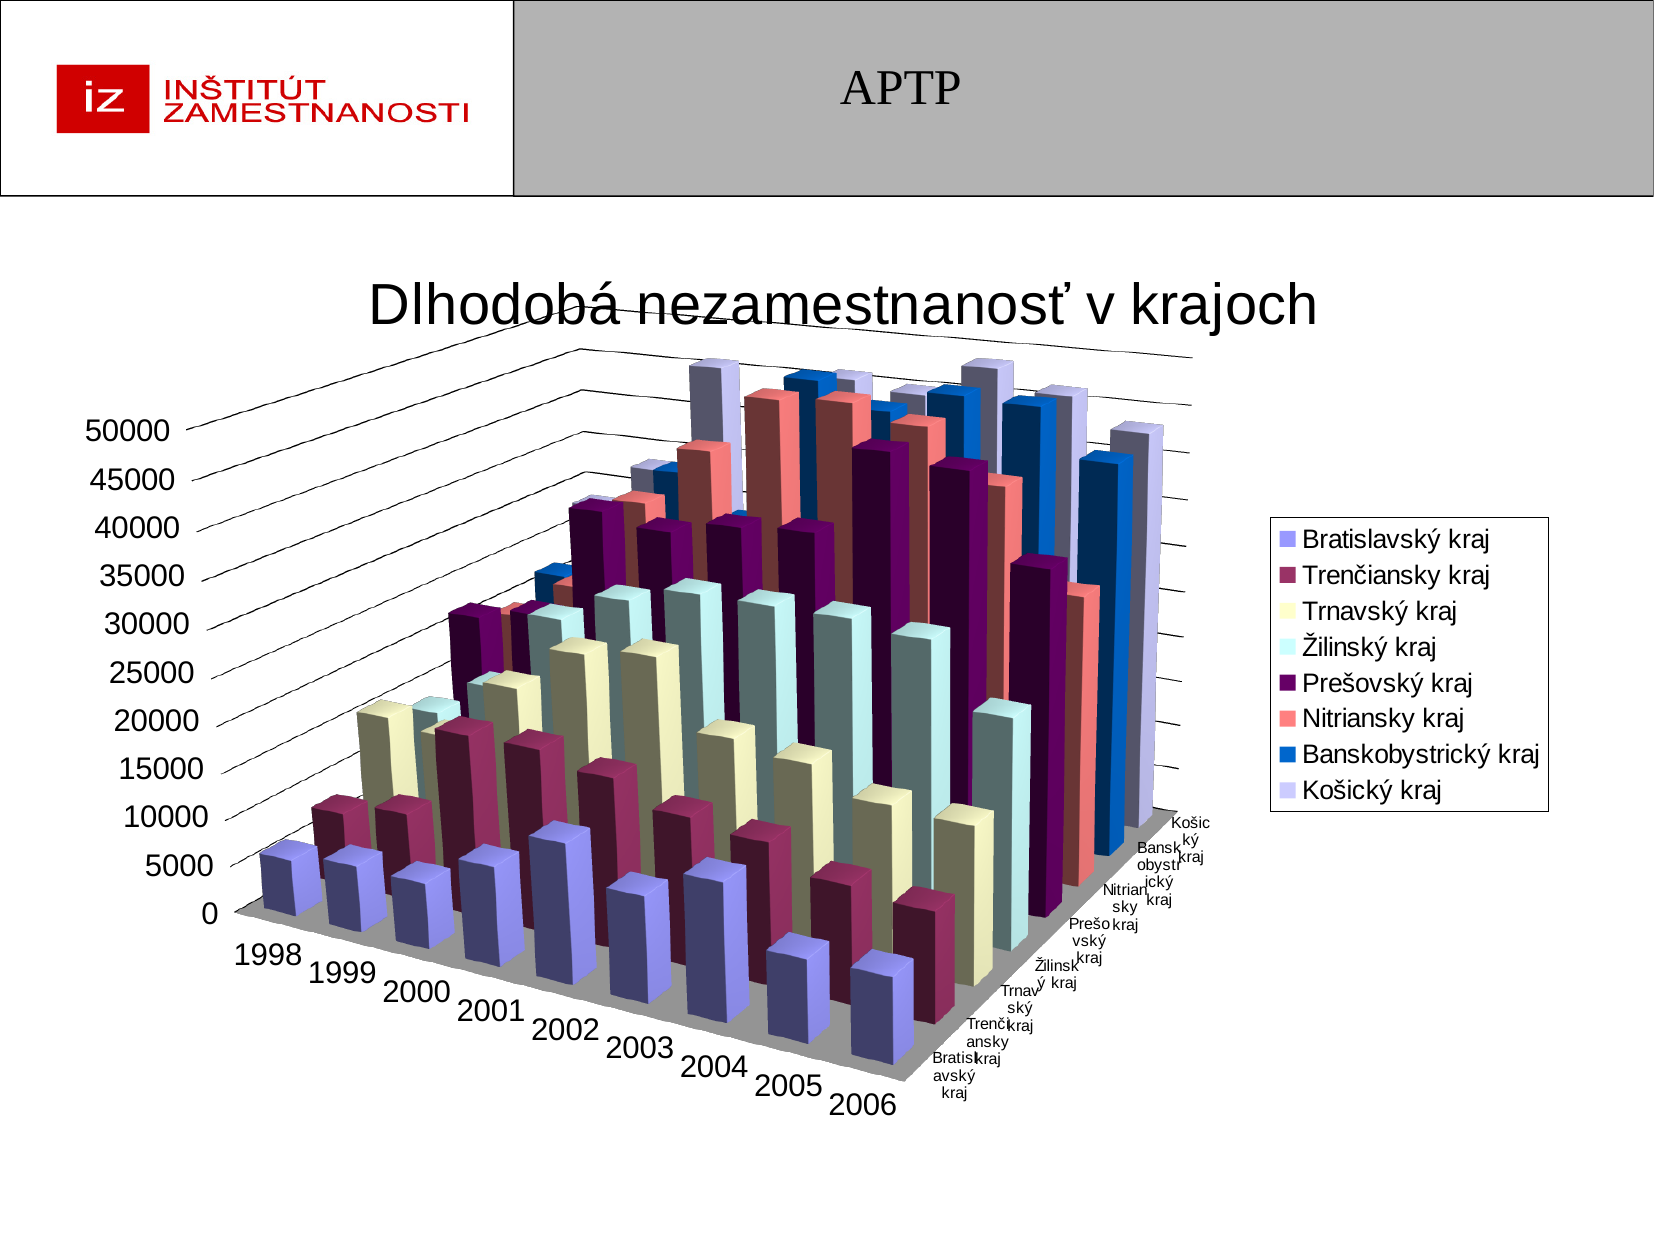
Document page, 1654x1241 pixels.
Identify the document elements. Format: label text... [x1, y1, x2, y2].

text_box APTP [800, 59, 1329, 130]
picture [5, 5, 513, 190]
text_box [0, 0, 1654, 197]
chart [59, 236, 1595, 1123]
